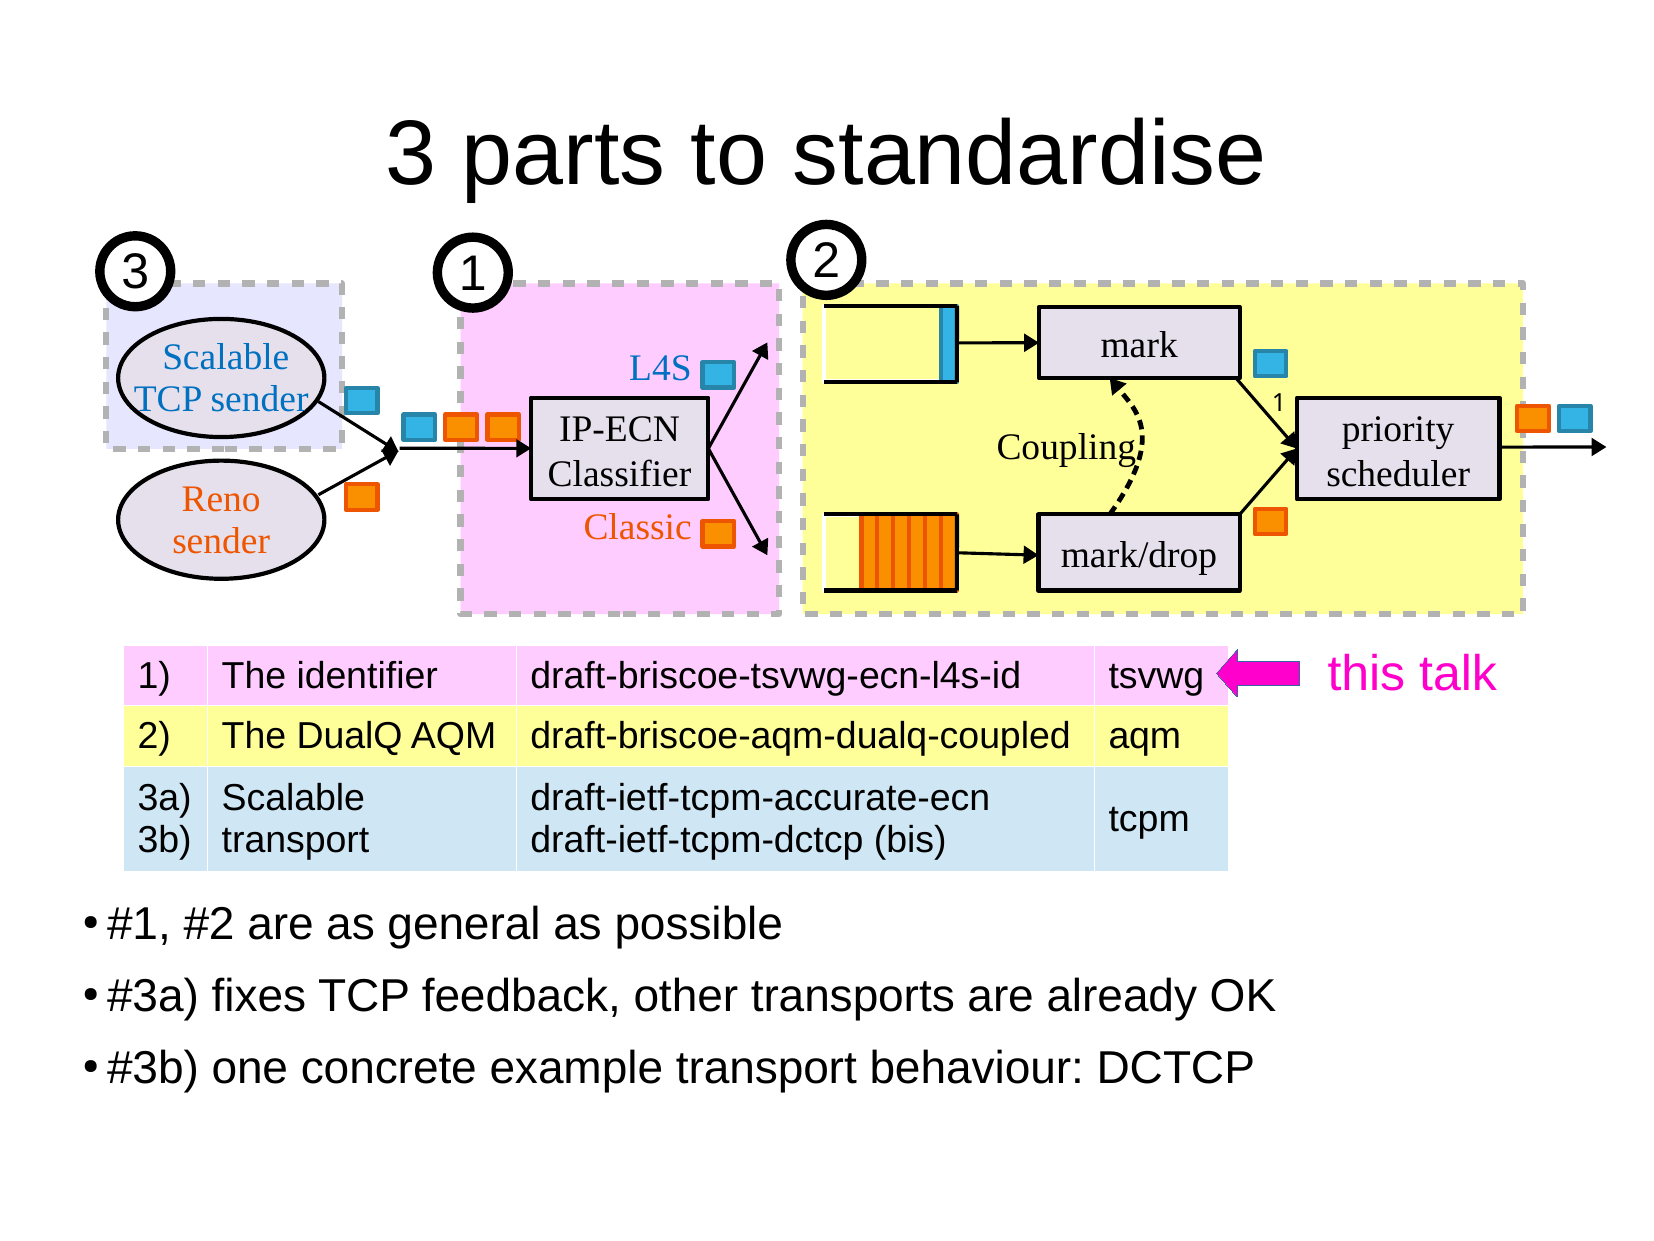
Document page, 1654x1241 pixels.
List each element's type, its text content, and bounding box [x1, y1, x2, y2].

text_box 1 [1233, 362, 1325, 440]
text_box IP-ECN Classifier [531, 397, 709, 500]
table_cell draft-briscoe-aqm-dualq-coupled [517, 706, 1094, 766]
table_header The identifier [208, 646, 516, 705]
text_box mark [1038, 307, 1240, 378]
text_box Reno sender [118, 460, 325, 579]
title 3 parts to standardise [82, 49, 1571, 257]
text_box [403, 414, 436, 440]
text_box [1558, 405, 1591, 432]
text_box 3 [99, 235, 171, 307]
table_cell Scalable transport [208, 767, 516, 871]
text_box Coupling [981, 415, 1152, 475]
text_box this talk [1312, 637, 1512, 709]
table_cell draft-ietf-tcpm-accurate-ecn draft-ietf-tcpm-dctcp (bis) [517, 767, 1094, 871]
table_cell 2) [124, 706, 207, 766]
text_box [445, 283, 780, 615]
table_cell 3a) 3b) [124, 767, 207, 871]
table_cell tcpm [1095, 767, 1228, 871]
text_box 2 [790, 224, 862, 296]
table_header draft-briscoe-tsvwg-ecn-l4s-id [517, 646, 1094, 705]
text_box [802, 283, 1549, 615]
text_box mark/drop [1038, 514, 1240, 591]
table_cell The DualQ AQM [208, 706, 516, 766]
text_box Classic [568, 494, 707, 555]
text_box [1216, 649, 1300, 697]
table_cell aqm [1095, 706, 1228, 766]
table_header 1) [124, 646, 207, 705]
list #1, #2 are as general as possible #3a) fixes TCP feedback, other transports are already OK #3b) one concrete example transport behaviour: DCTCP [82, 897, 1571, 1099]
text_box [345, 387, 378, 414]
text_box [826, 516, 954, 588]
text_box [826, 308, 954, 380]
text_box Scalable TCP sender [118, 318, 325, 438]
table_header tsvwg [1095, 646, 1228, 705]
text_box 1 [437, 237, 509, 309]
text_box priority scheduler [1296, 397, 1500, 500]
text_box [345, 484, 378, 510]
text_box L4S [607, 335, 707, 396]
text_box [106, 283, 343, 449]
